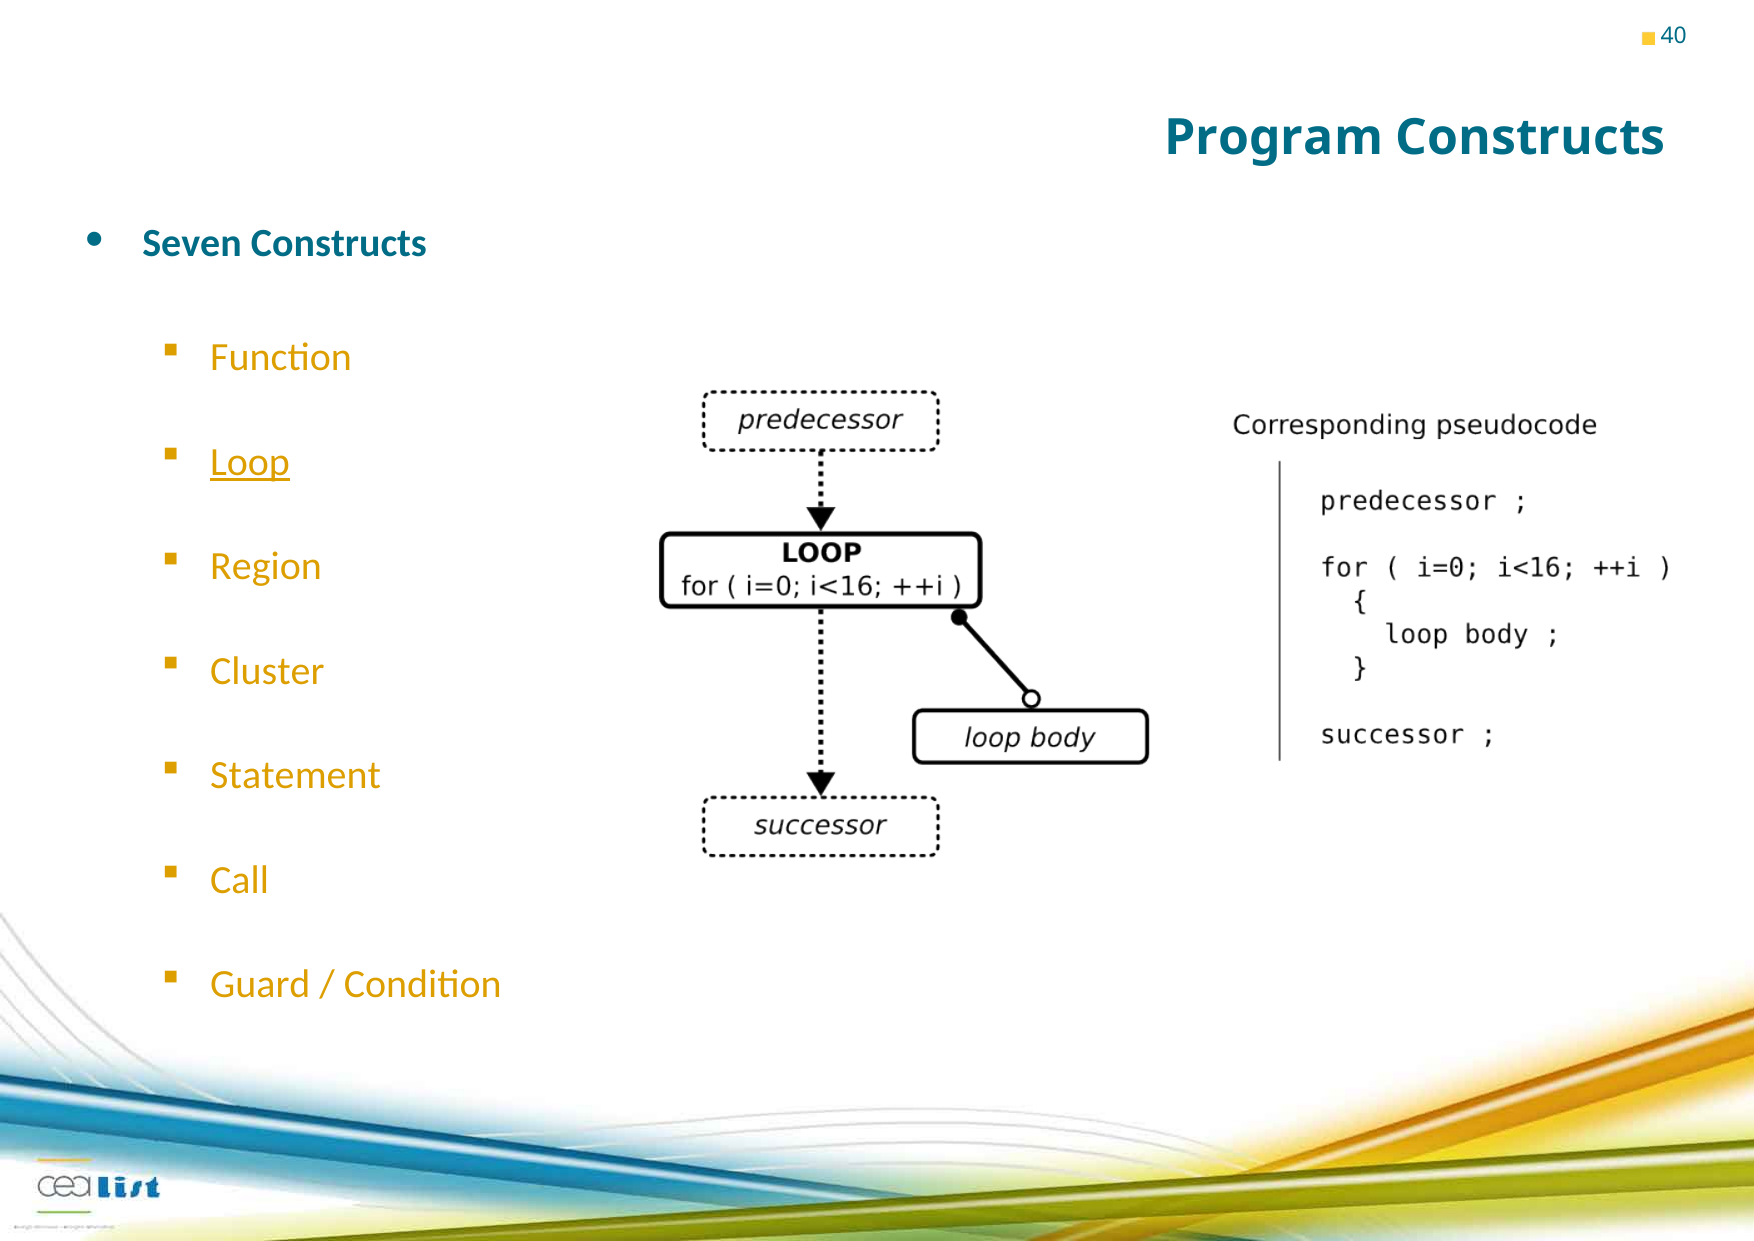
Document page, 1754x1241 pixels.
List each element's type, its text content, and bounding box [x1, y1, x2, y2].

text_box <number> [1294, 12, 1704, 60]
list Seven Constructs Function Loop Region Cluster Statement Call Guard / Condition [68, 208, 1679, 1021]
picture [0, 0, 1754, 1241]
title Program Constructs [72, 86, 1682, 183]
